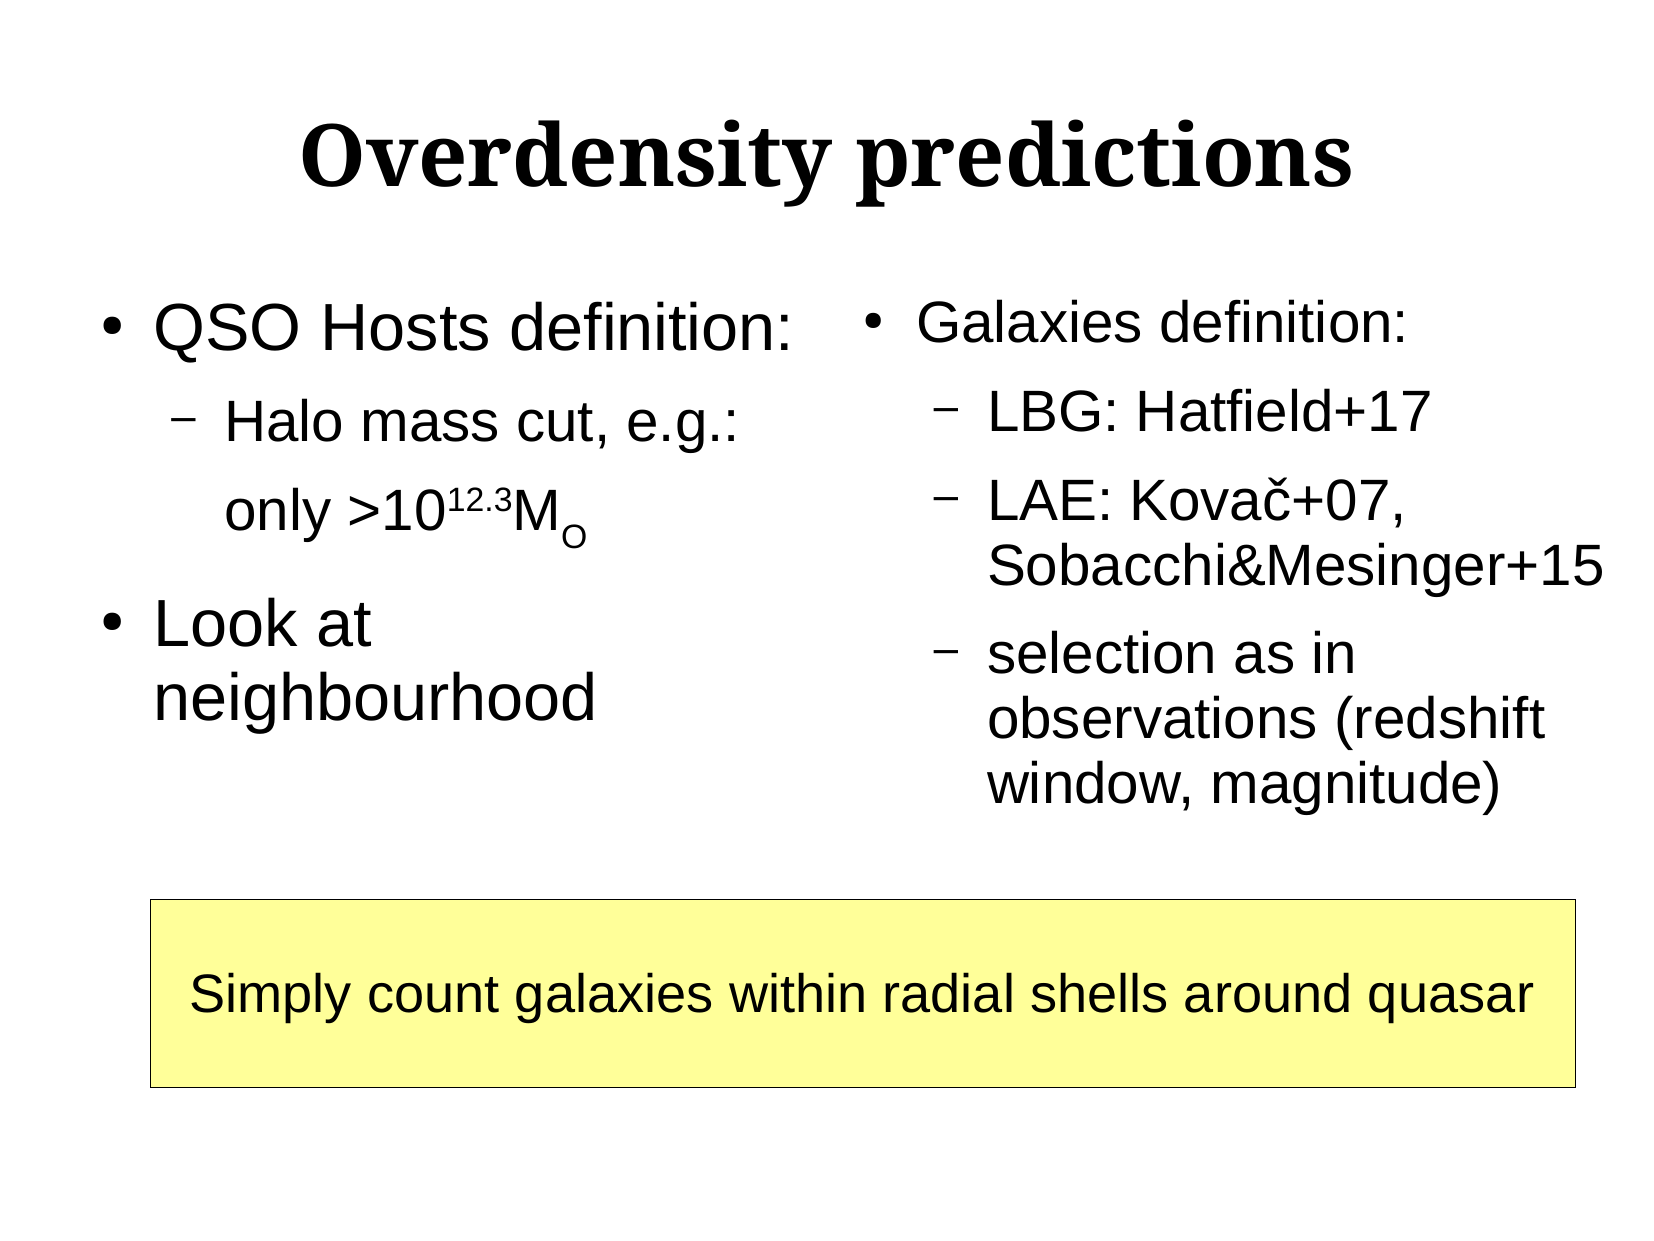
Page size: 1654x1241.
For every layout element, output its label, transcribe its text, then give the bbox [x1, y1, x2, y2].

list QSO Hosts definition: Halo mass cut, e.g.: only >1012.3MO Look at neighbourhood [82, 290, 809, 1010]
title Overdensity predictions [82, 49, 1571, 257]
list Galaxies definition: LBG: Hatfield+17 LAE: Kovač+07, Sobacchi&Mesinger+15 selection as in observations (redshift window, magnitude) [845, 290, 1613, 1010]
text_box Simply count galaxies within radial shells around quasar [150, 899, 1576, 1088]
